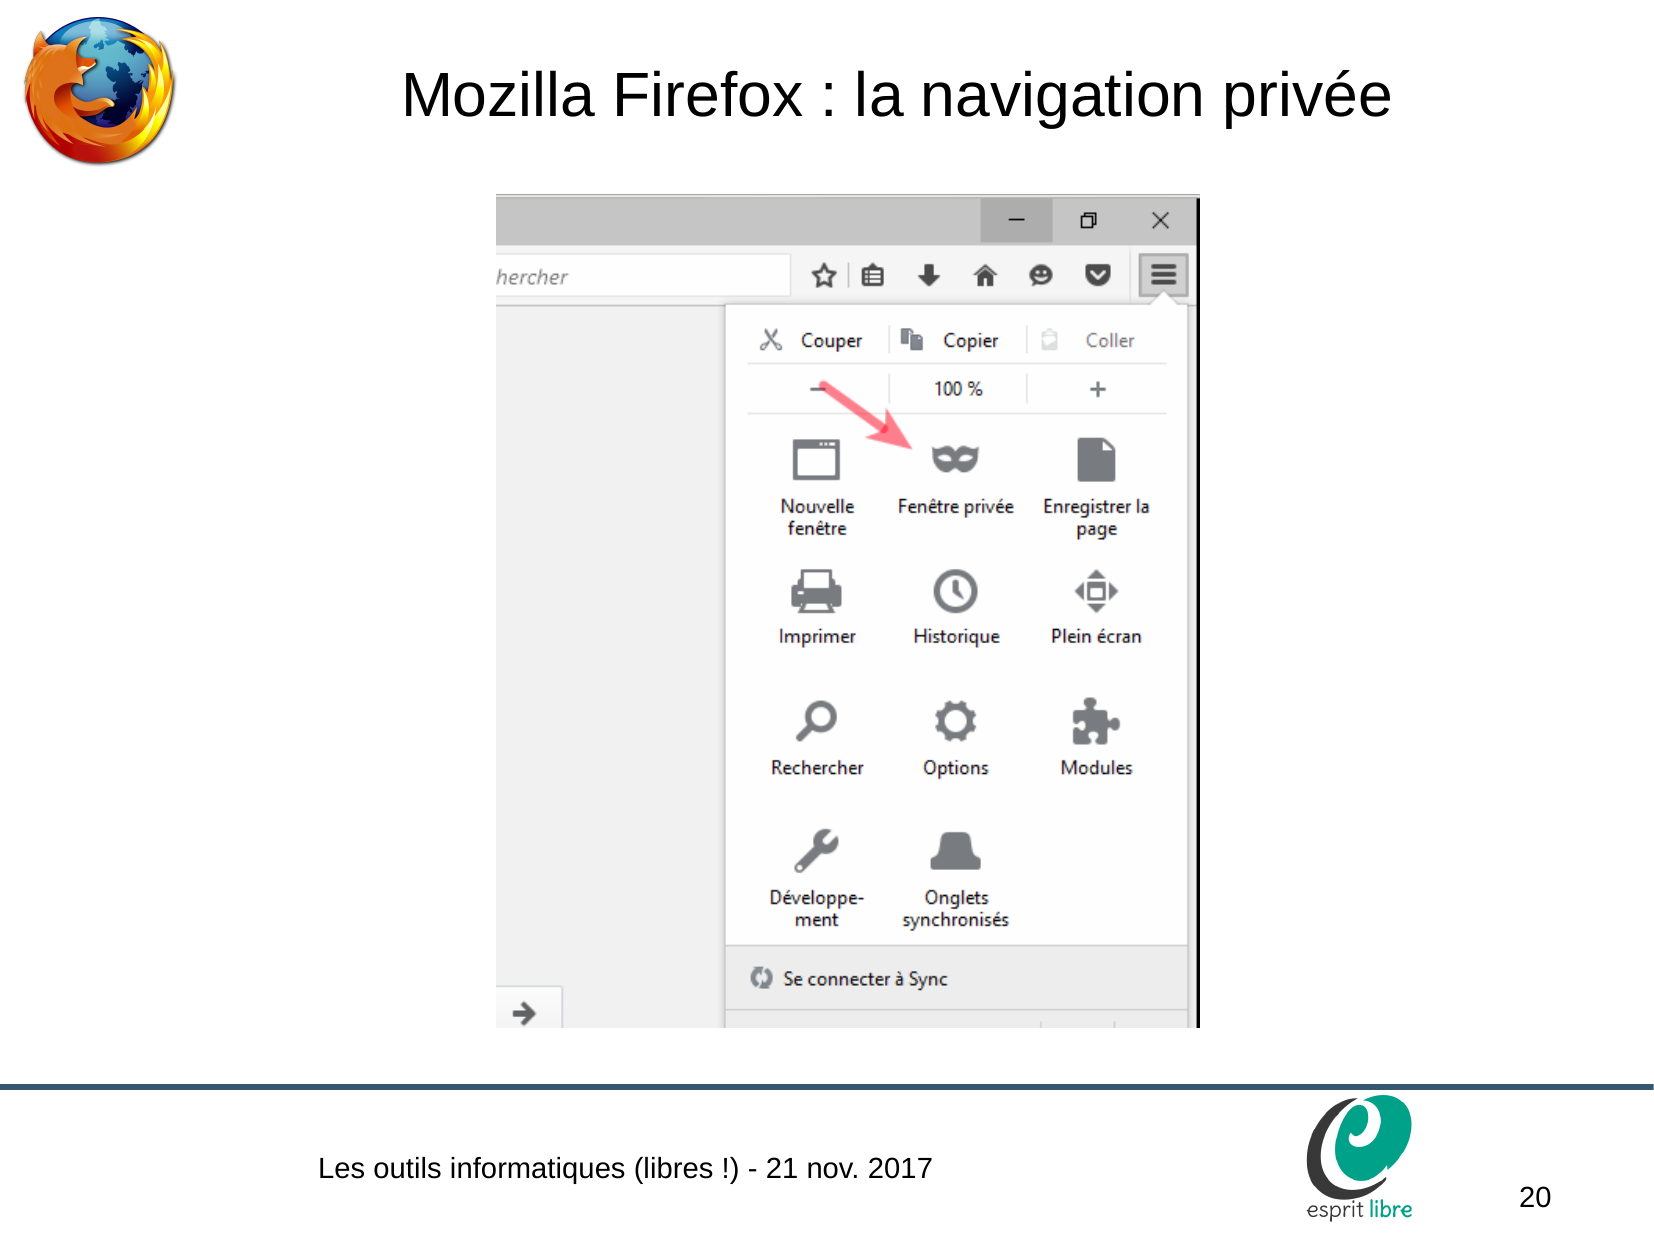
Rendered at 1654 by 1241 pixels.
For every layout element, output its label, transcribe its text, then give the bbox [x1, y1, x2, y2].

picture [496, 194, 1200, 1028]
picture [1293, 1092, 1424, 1223]
title Mozilla Firefox : la navigation privée [182, 20, 1654, 169]
picture [21, 17, 182, 172]
